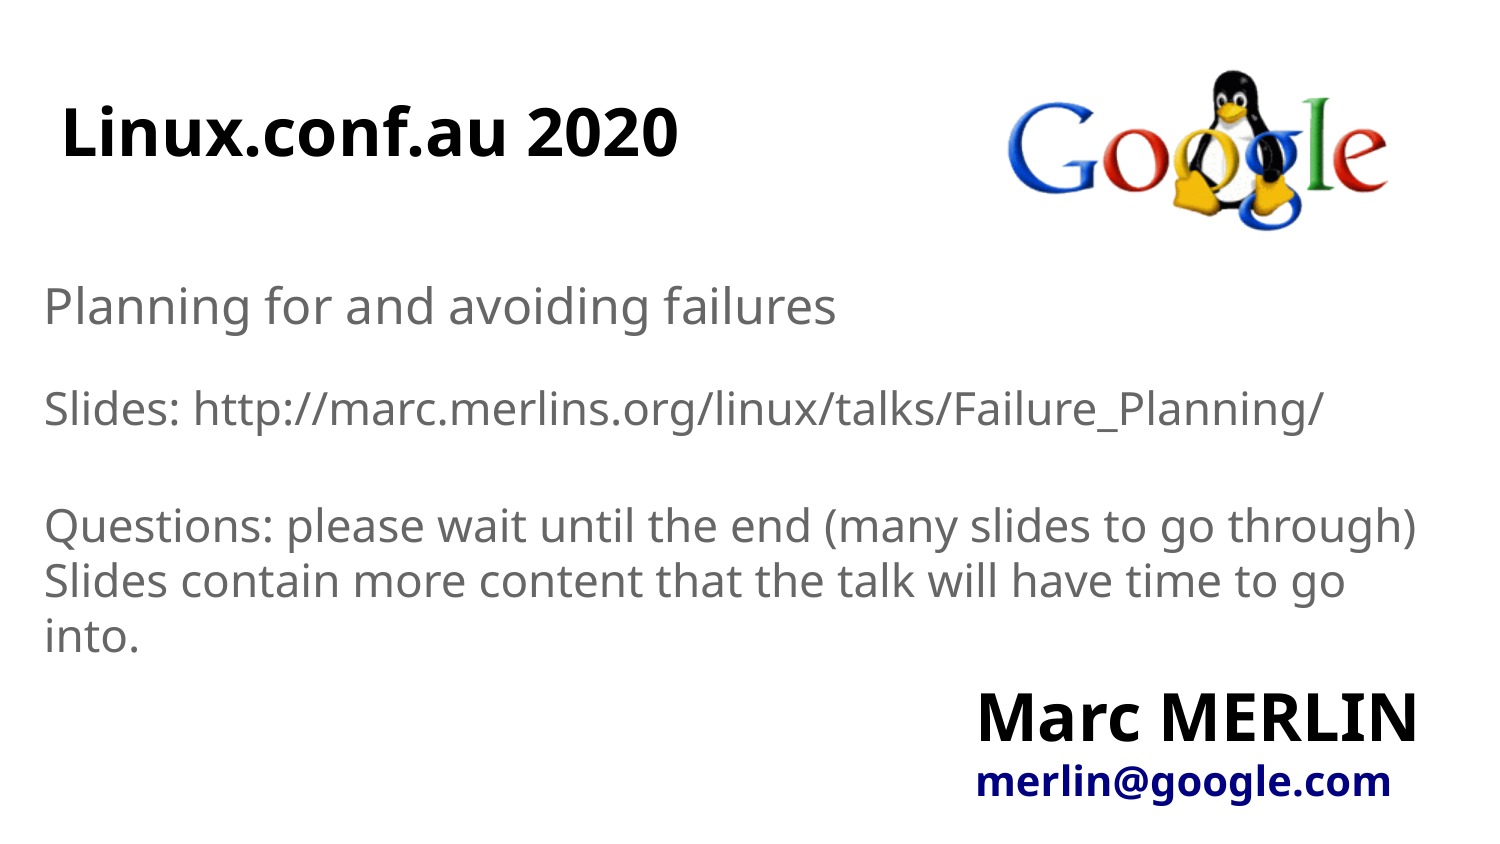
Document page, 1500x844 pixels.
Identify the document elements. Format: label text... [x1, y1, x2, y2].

text_box Planning for and avoiding failures Slides: http://marc.merlins.org/linux/talks/Failure_Planning/ Questions: please wait until the end (many slides to go through) Slides contain more content that the talk will have time to go into. [28, 259, 1450, 777]
picture [991, 59, 1411, 237]
text_box Linux.conf.au 2020 [45, 75, 737, 180]
text_box Marc MERLIN merlin@google.com [960, 660, 1441, 810]
